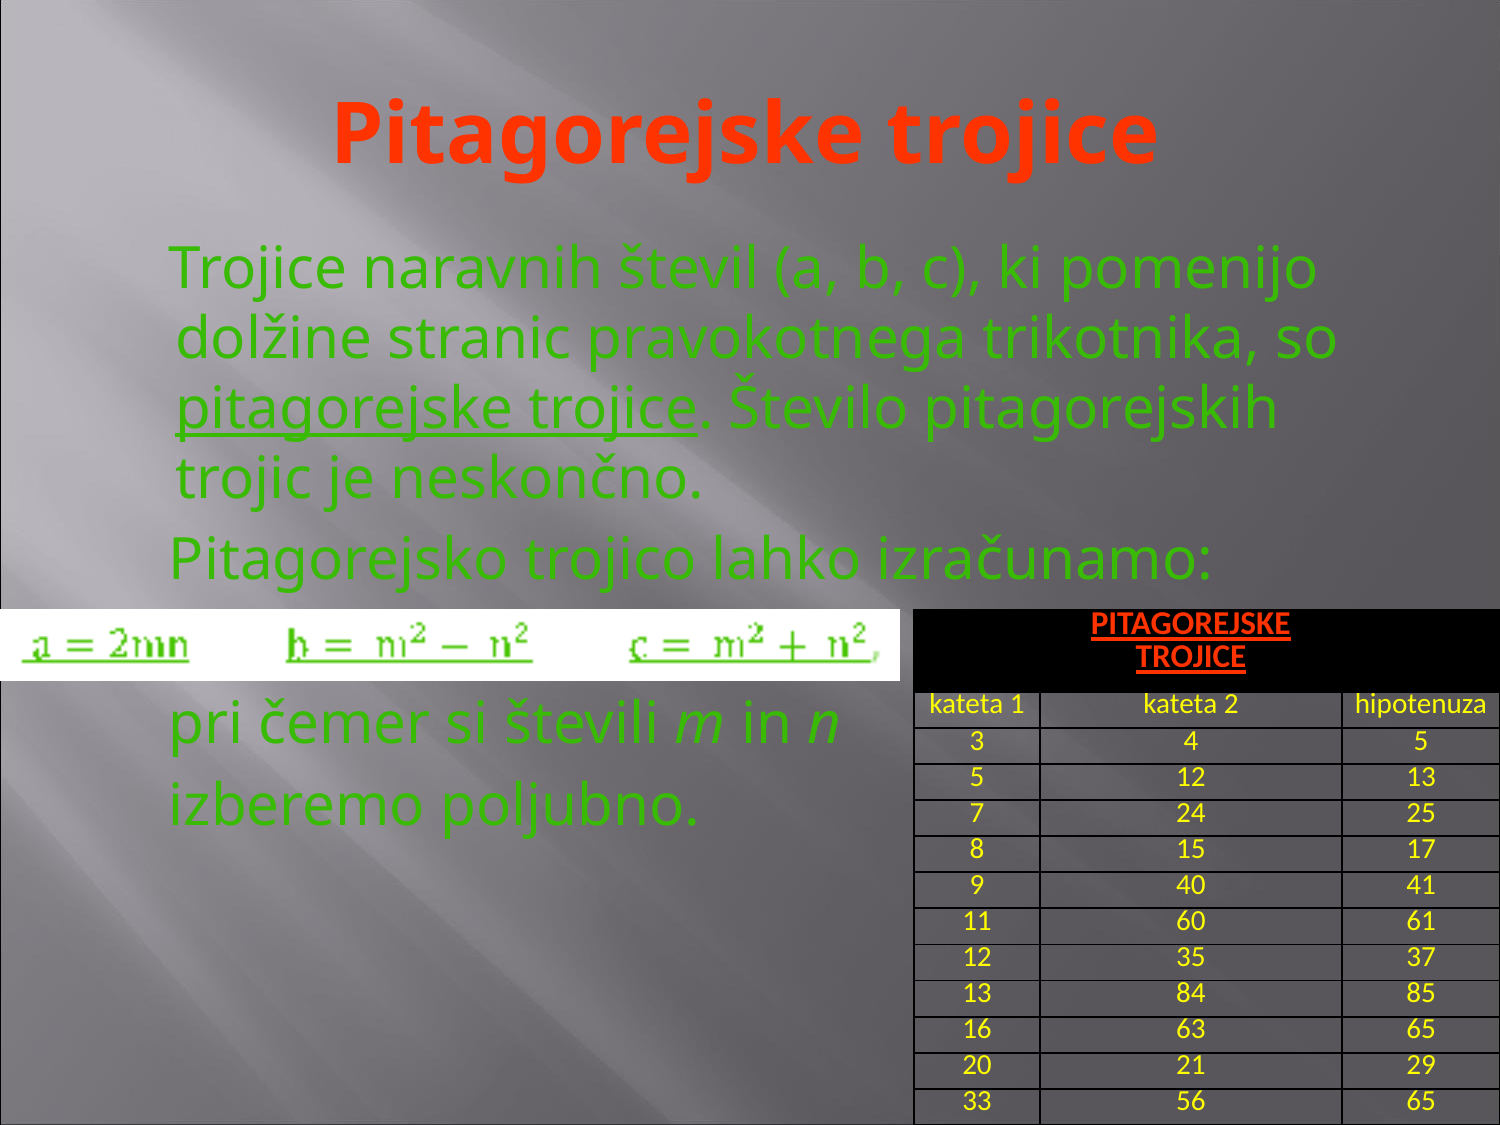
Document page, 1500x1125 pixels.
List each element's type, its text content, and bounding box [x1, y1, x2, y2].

table_cell 60 [1041, 909, 1341, 944]
table_cell 65 [1410, 1028, 1417, 1036]
table_cell 12 [915, 945, 1039, 980]
table_header PITAGOREJSKE TROJICE [1040, 610, 1342, 691]
table_cell 65 [1343, 1018, 1499, 1052]
table_cell 65 [1410, 1100, 1417, 1108]
table_cell 37 [1343, 945, 1499, 980]
table_cell 41 [1343, 873, 1499, 907]
table_cell 29 [1343, 1054, 1499, 1088]
table_cell 63 [1041, 1018, 1341, 1052]
table_cell 16 [980, 1028, 987, 1036]
table_cell 5 [915, 765, 1039, 799]
table_cell 85 [1343, 981, 1499, 1016]
table_cell 65 [1343, 1090, 1499, 1124]
table_cell kateta 1 [915, 693, 1039, 727]
table_cell 20 [915, 1054, 1039, 1088]
picture [0, 0, 1500, 1125]
table_cell 12 [1041, 765, 1341, 799]
list Trojice naravnih števil (a, b, c), ki pomenijo dolžine stranic pravokotnega trikotnika, so pitagorejske trojice. Število pitagorejskih trojic je neskončno. Pitagorejsko trojico lahko izračunamo: pri čemer si števili m in n izberemo poljubno. [70, 222, 1421, 995]
table_cell 13 [1343, 765, 1499, 799]
table_cell hipotenuza [1343, 693, 1499, 727]
table_cell 84 [1041, 981, 1341, 1016]
table_cell 21 [1041, 1054, 1341, 1088]
table_cell 16 [915, 1018, 1039, 1052]
table_cell 63 [1180, 1028, 1187, 1036]
table_cell 15 [1041, 837, 1341, 871]
table_cell 4 [1041, 729, 1341, 763]
table_cell 40 [1041, 873, 1341, 907]
table_cell 61 [1343, 909, 1499, 944]
table_cell 13 [915, 981, 1039, 1016]
table_cell 56 [1194, 1100, 1201, 1108]
table_cell 11 [915, 909, 1039, 944]
table_cell 5 [1343, 729, 1499, 763]
table_cell kateta 2 [1041, 693, 1341, 727]
table_cell 3 [915, 729, 1039, 763]
table_cell 7 [915, 801, 1039, 835]
table_cell 17 [1343, 837, 1499, 871]
table_header [915, 610, 1040, 691]
title Pitagorejske trojice [70, 35, 1421, 222]
table_cell 25 [1343, 801, 1499, 835]
table_cell 35 [1041, 945, 1341, 980]
table_cell 33 [915, 1090, 1039, 1124]
table_cell 8 [915, 837, 1039, 871]
table_cell 24 [1041, 801, 1341, 835]
table_cell 9 [915, 873, 1039, 907]
table_cell 56 [1041, 1090, 1341, 1124]
table_header [1342, 610, 1499, 691]
